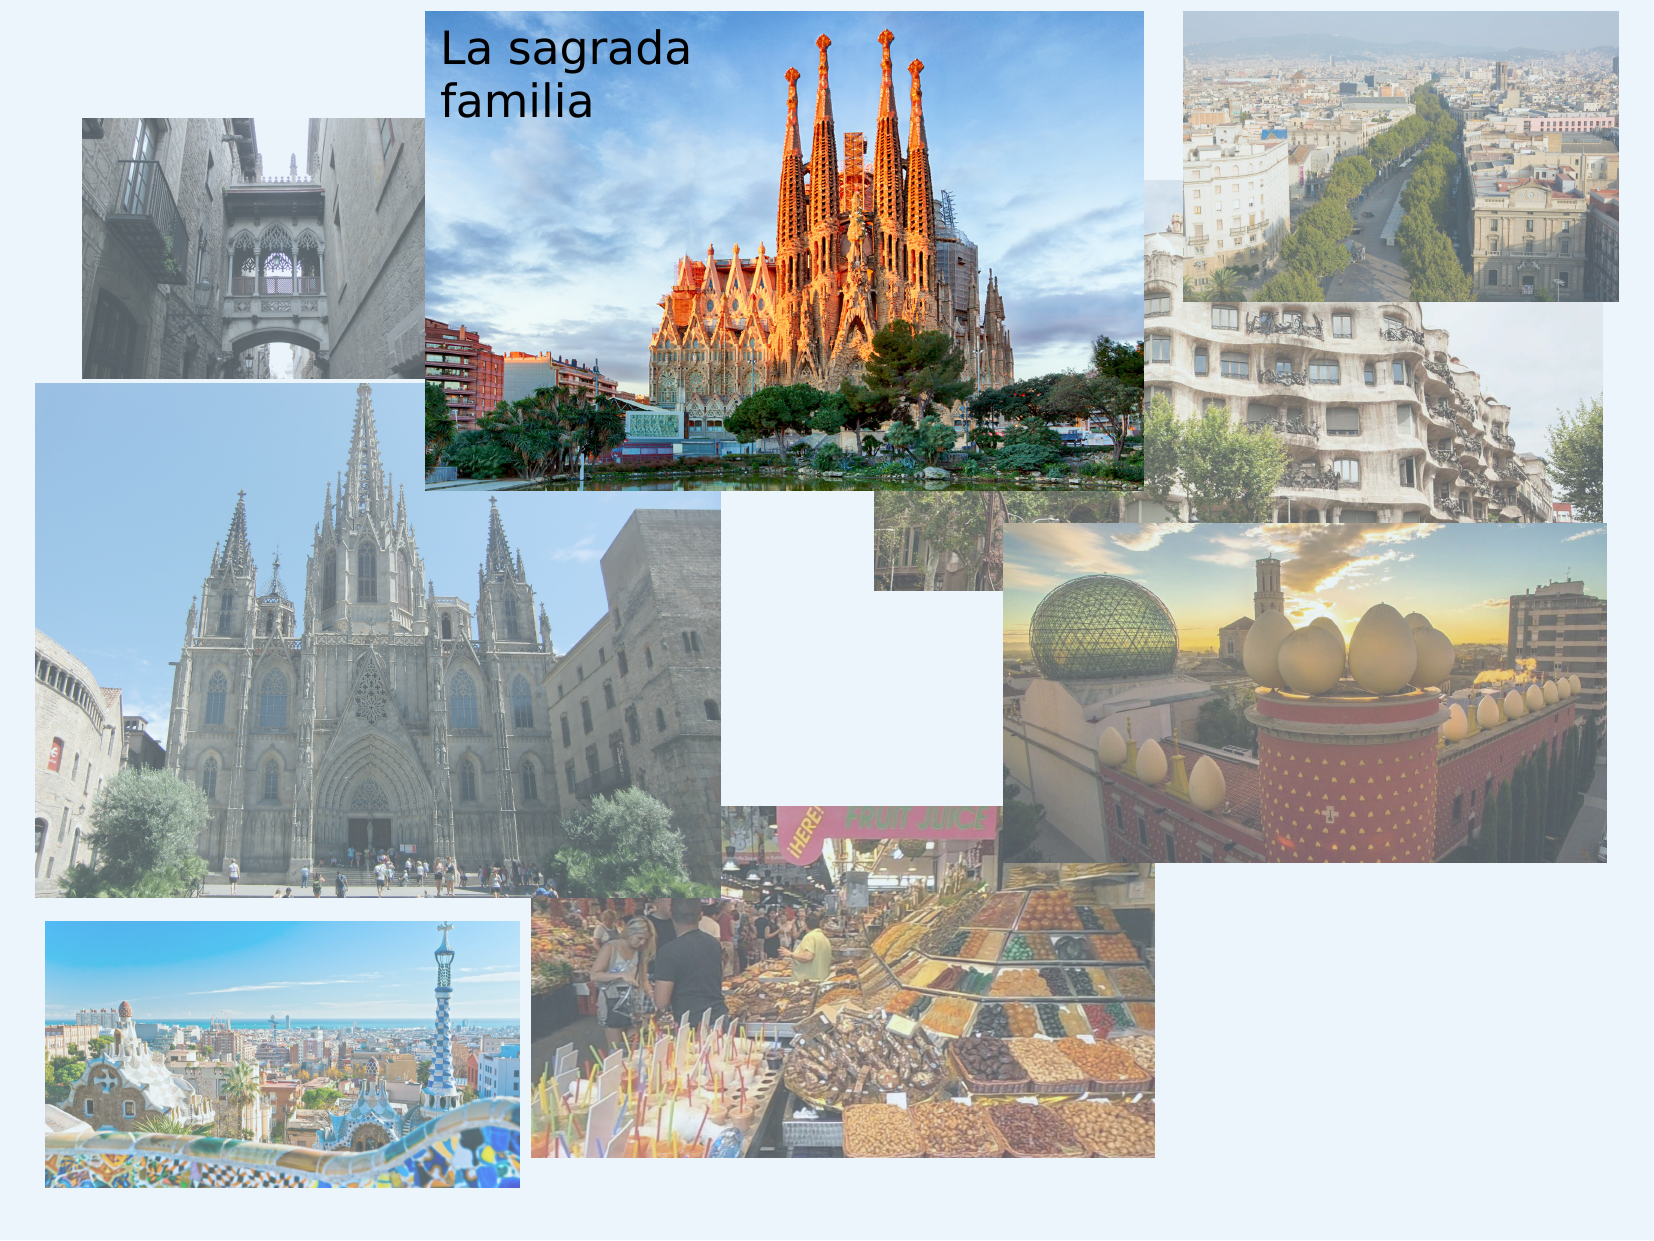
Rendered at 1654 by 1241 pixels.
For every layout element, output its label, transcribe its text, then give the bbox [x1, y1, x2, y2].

text_box [0, 0, 1654, 1241]
picture [425, 11, 1144, 491]
text_box La sagrada familia [425, 14, 768, 142]
